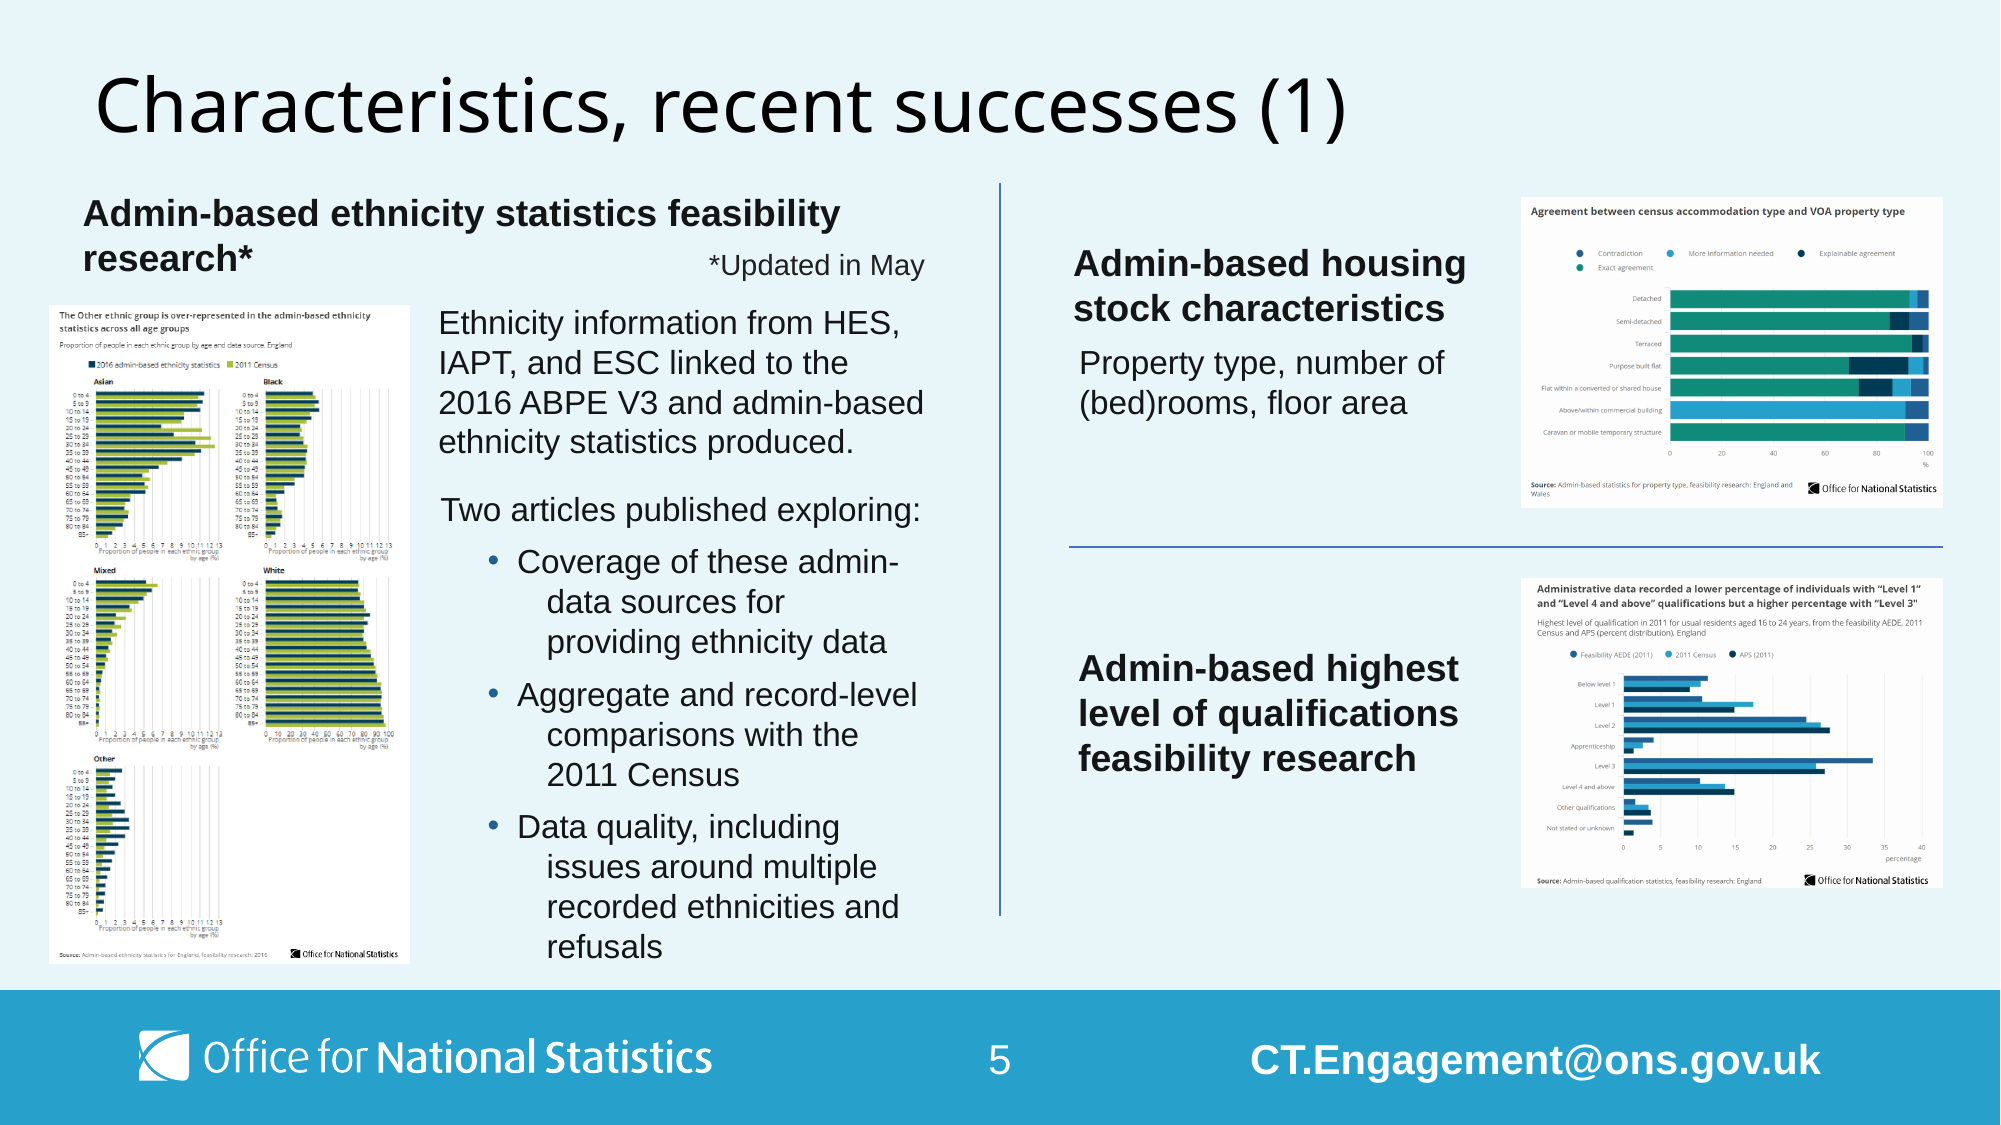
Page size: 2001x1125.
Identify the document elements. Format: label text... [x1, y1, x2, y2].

picture [49, 305, 410, 964]
picture [1521, 197, 1943, 508]
text_box *Updated in May [709, 237, 942, 289]
text_box Admin-based highest level of qualifications feasibility research [1063, 636, 1516, 788]
text_box Admin-based housing stock characteristics [1058, 231, 1521, 338]
text_box CT.Engagement@ons.gov.uk [1235, 1025, 1866, 1086]
text_box Admin-based ethnicity statistics feasibility research* [67, 181, 889, 288]
text_box Ethnicity information from HES, IAPT, and ESC linked to the 2016 ABPE V3 and admin-based ethnicity statistics produced. [423, 293, 942, 471]
text_box 5 [764, 1025, 1235, 1086]
text_box Property type, number of (bed)rooms, floor area [1064, 333, 1521, 430]
picture [1521, 578, 1943, 888]
text_box Two articles published exploring: Coverage of these admin-data sources for providing ethnicity data Aggregate and record-level comparisons with the 2011 Census Data quality, including issues around multiple recorded ethnicities and refusals [425, 480, 944, 938]
title Characteristics, recent successes (1) [79, 65, 1805, 152]
